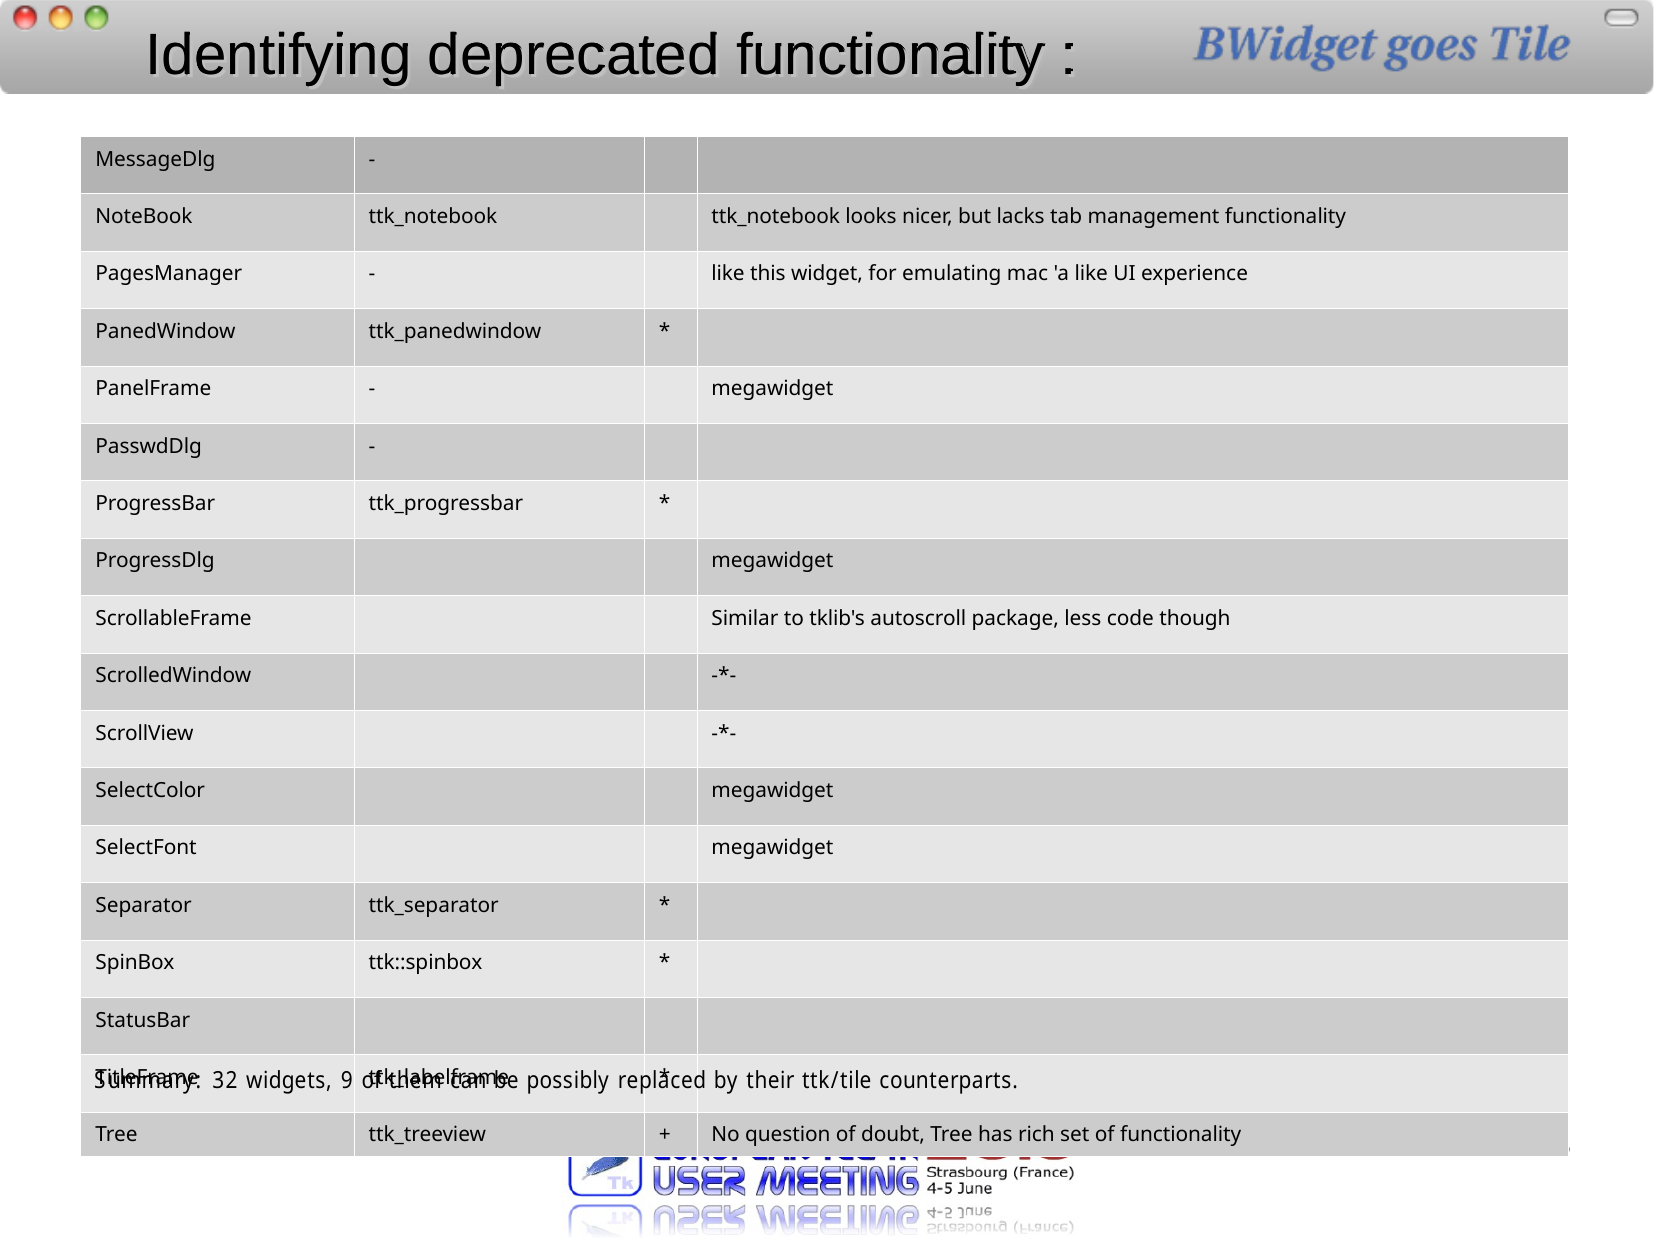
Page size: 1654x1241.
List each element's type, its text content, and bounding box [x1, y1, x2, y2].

table_cell SpinBox [81, 941, 354, 997]
table_cell SelectFont [81, 826, 354, 882]
table_cell [698, 883, 1568, 940]
table_cell ttk_panedwindow [355, 309, 644, 366]
table_cell [645, 367, 697, 423]
table_cell [355, 539, 644, 595]
table_cell [645, 424, 697, 480]
table_cell megawidget [698, 367, 1568, 423]
table_cell [698, 481, 1568, 538]
table_header [698, 137, 1568, 193]
table_cell PagesManager [81, 252, 354, 308]
table_cell PanedWindow [81, 309, 354, 366]
table_cell [355, 768, 644, 825]
chart [92, 1064, 1097, 1241]
table_cell megawidget [698, 768, 1568, 825]
table_cell [645, 826, 697, 882]
table_cell [645, 539, 697, 595]
table_cell Separator [81, 883, 354, 940]
table_cell * [645, 1055, 697, 1064]
table_cell megawidget [698, 826, 1568, 882]
table_cell ttk::spinbox [355, 941, 644, 997]
table_cell [355, 998, 644, 1054]
table_cell [645, 768, 697, 825]
table_cell ttk_progressbar [355, 481, 644, 538]
table_cell [698, 998, 1568, 1054]
table_cell - [355, 424, 644, 480]
table_cell [698, 941, 1568, 997]
table_cell * [645, 481, 697, 538]
table_cell - [355, 367, 644, 423]
table_cell No question of doubt, Tree has rich set of functionality [1097, 1113, 1568, 1156]
table_cell [645, 194, 697, 251]
table_cell [355, 654, 644, 710]
table_cell NoteBook [81, 194, 354, 251]
table_cell [698, 309, 1568, 366]
table_header MessageDlg [81, 137, 354, 193]
table_cell * [645, 309, 697, 366]
table_cell PanelFrame [81, 367, 354, 423]
table_cell ttk_notebook [355, 194, 644, 251]
table_cell megawidget [698, 539, 1568, 595]
table_cell SelectColor [81, 768, 354, 825]
table_cell TitleFrame [81, 1055, 354, 1112]
table_cell StatusBar [81, 998, 354, 1054]
table_cell -*- [698, 711, 1568, 767]
table_header - [355, 137, 644, 193]
table_cell PasswdDlg [81, 424, 354, 480]
table_cell [645, 654, 697, 710]
table_cell [645, 711, 697, 767]
table_cell ttk_labelframe [355, 1055, 644, 1064]
table_cell [355, 596, 644, 653]
table_cell ttk_separator [355, 883, 644, 940]
table_cell ScrollView [81, 711, 354, 767]
table_cell [355, 711, 644, 767]
table_cell [645, 998, 697, 1054]
table_cell ttk_notebook looks nicer, but lacks tab management functionality [698, 194, 1568, 251]
table_cell [645, 596, 697, 653]
table_cell [355, 826, 644, 882]
table_cell ProgressBar [81, 481, 354, 538]
table_cell [698, 1055, 1568, 1112]
title Identifying deprecated functionality : [145, 16, 1493, 92]
table_cell like this widget, for emulating mac 'a like UI experience [698, 252, 1568, 308]
table_cell Similar to tklib's autoscroll package, less code though [698, 596, 1568, 653]
table_cell Tree [81, 1113, 92, 1156]
table_header [645, 137, 697, 193]
table_cell * [645, 883, 697, 940]
table_cell ProgressDlg [81, 539, 354, 595]
table_cell * [645, 941, 697, 997]
picture [0, 0, 1654, 94]
table_cell - [355, 252, 644, 308]
table_cell ScrollableFrame [81, 596, 354, 653]
table_cell -*- [698, 654, 1568, 710]
table_cell ScrolledWindow [81, 654, 354, 710]
table_cell [645, 252, 697, 308]
table_cell [698, 424, 1568, 480]
